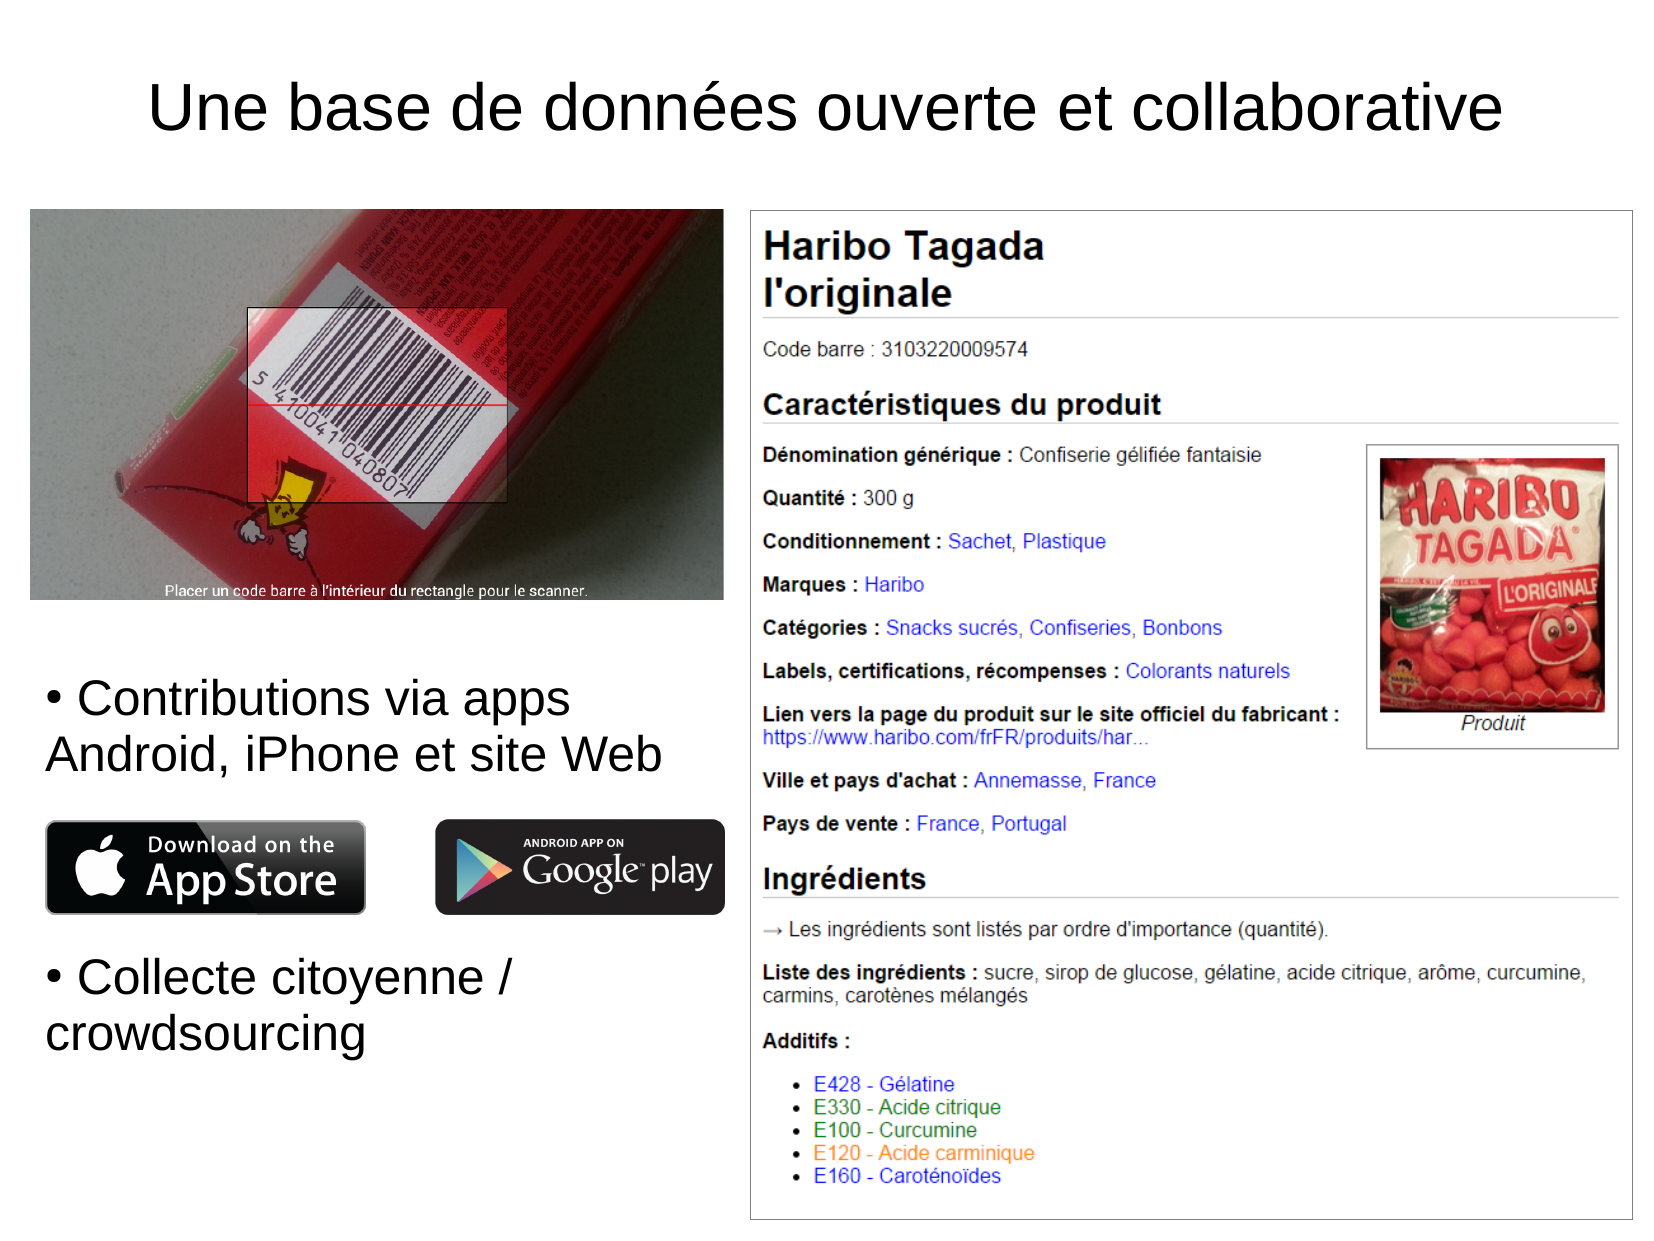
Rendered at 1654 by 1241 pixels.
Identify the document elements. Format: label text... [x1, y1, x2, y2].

picture [435, 819, 725, 916]
subtitle Contributions via apps Android, iPhone et site Web Collecte citoyenne / crowdsourcing [45, 586, 743, 1201]
picture [45, 820, 366, 916]
picture [30, 209, 724, 601]
picture [750, 209, 1633, 1220]
title Une base de données ouverte et collaborative [82, 49, 1571, 166]
